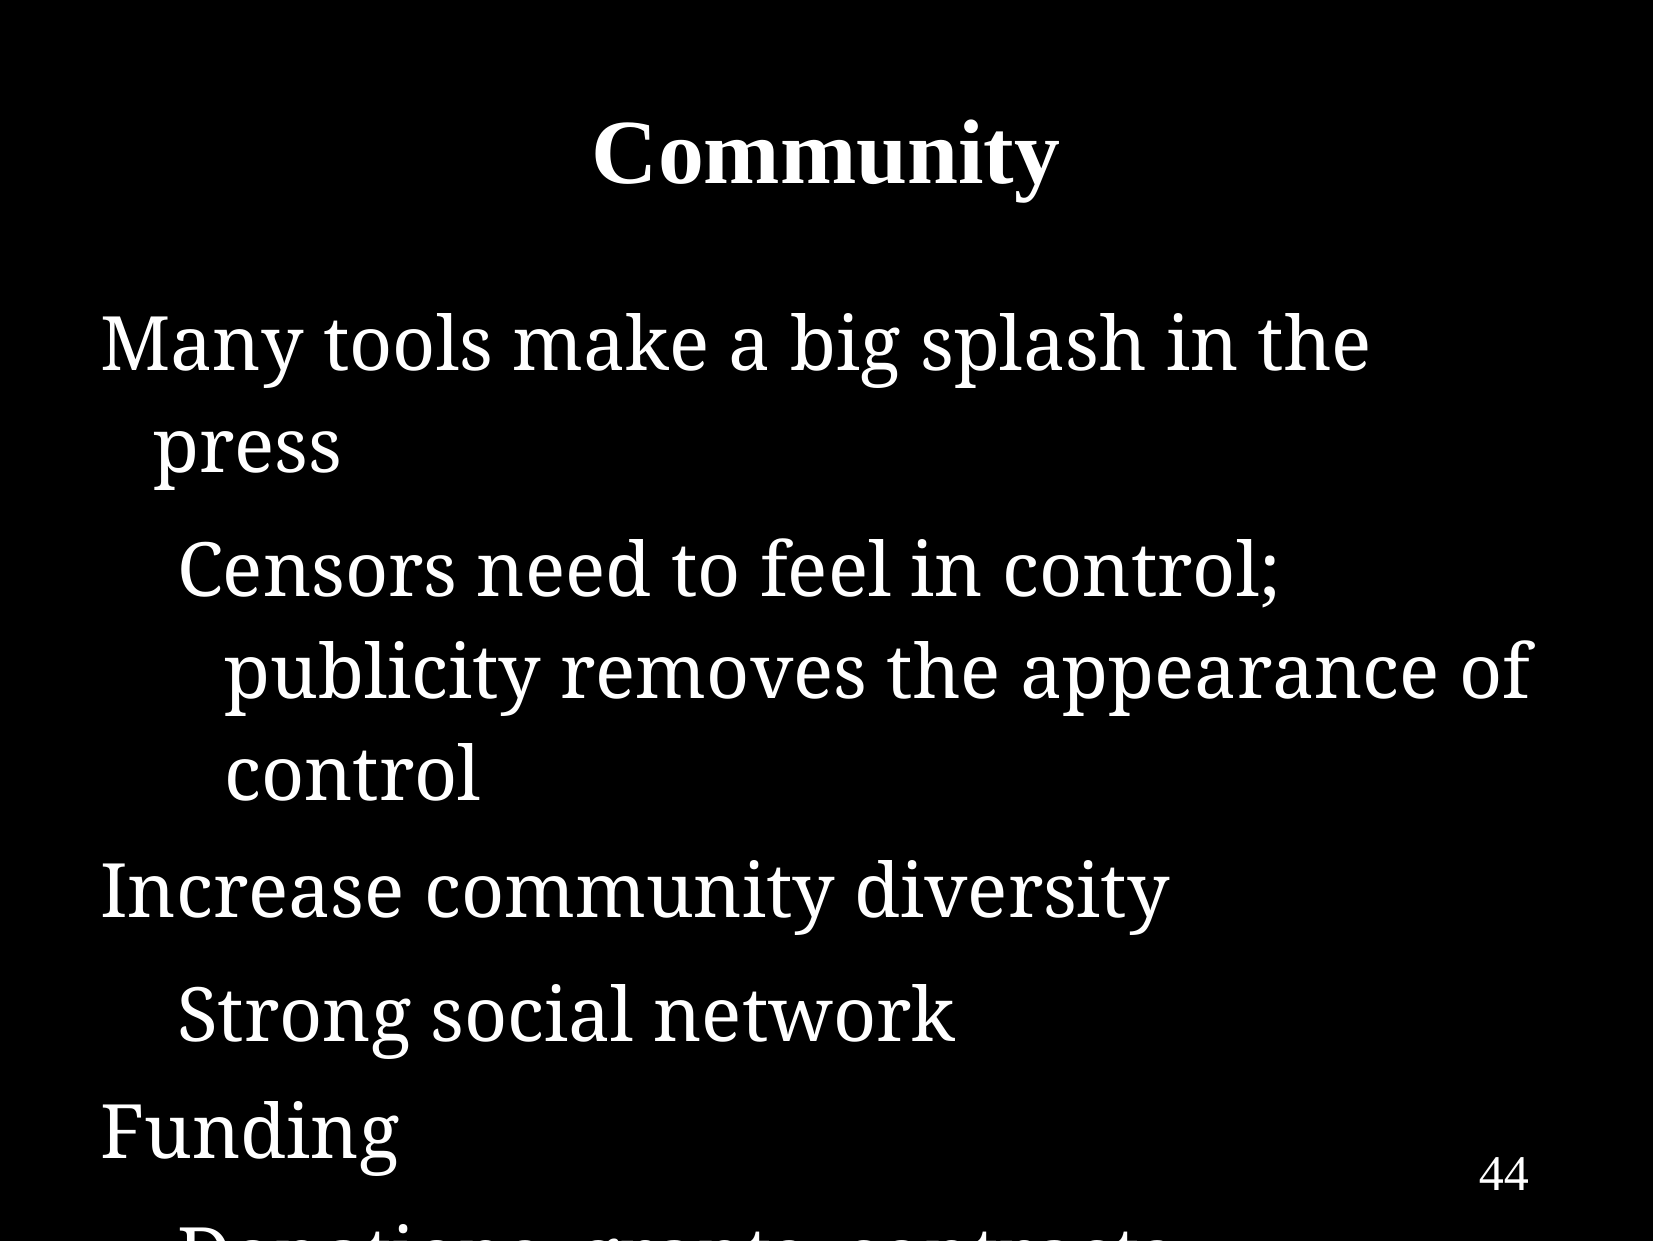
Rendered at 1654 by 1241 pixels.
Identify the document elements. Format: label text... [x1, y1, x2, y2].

list Many tools make a big splash in the press Censors need to feel in control; publicity removes the appearance of control Increase community diversity Strong social network Funding Donations, grants, contracts [82, 290, 1571, 1095]
title Community [82, 56, 1571, 250]
